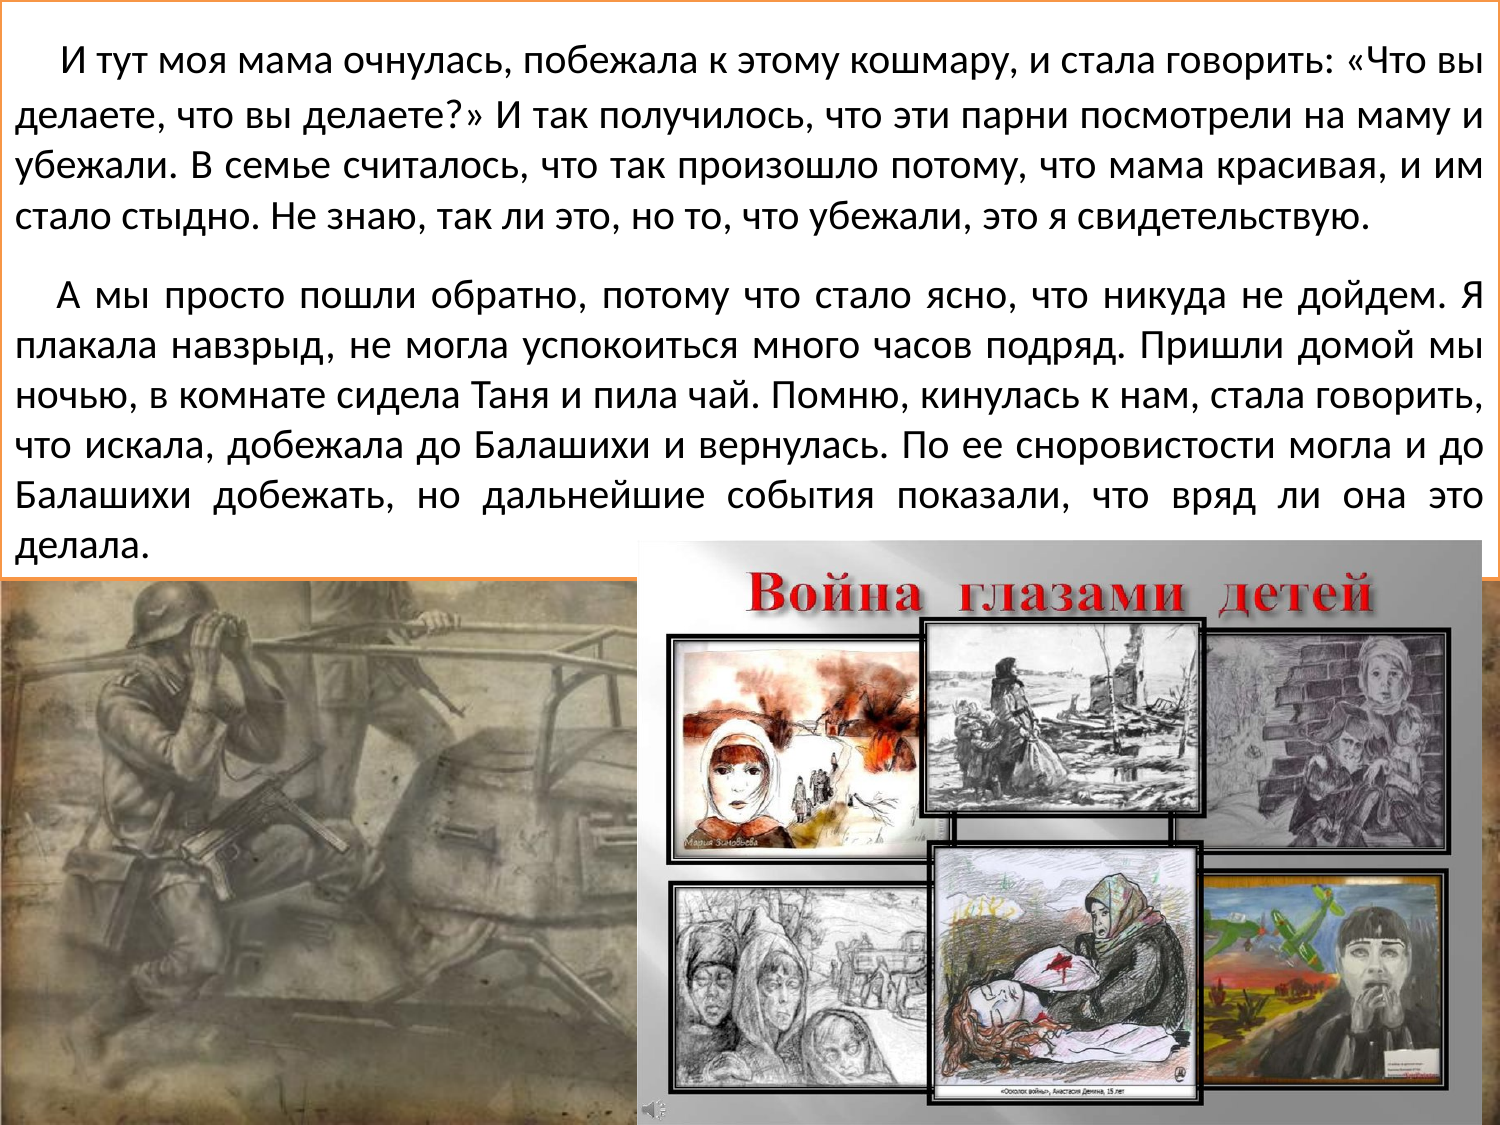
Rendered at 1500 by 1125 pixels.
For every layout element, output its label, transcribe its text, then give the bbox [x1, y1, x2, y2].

picture [0, 540, 1500, 1125]
list И тут моя мама очнулась, побежала к этому кошмару, и стала говорить: «Что вы делаете, что вы делаете?» И так получилось, что эти парни посмотрели на маму и убежали. В семье считалось, что так произошло потому, что мама красивая, и им стало стыдно. Не знаю, так ли это, но то, что убежали, это я свидетельствую. А мы просто пошли обратно, потому что стало ясно, что никуда не дойдем. Я плакала навзрыд, не могла успокоиться много часов подряд. Пришли домой мы ночью, в комнате сидела Таня и пила чай. Помню, кинулась к нам, стала говорить, что искала, добежала до Балашихи и вернулась. По ее сноровистости могла и до Балашихи добежать, но дальнейшие события показали, что вряд ли она это делала. [0, 0, 1500, 579]
